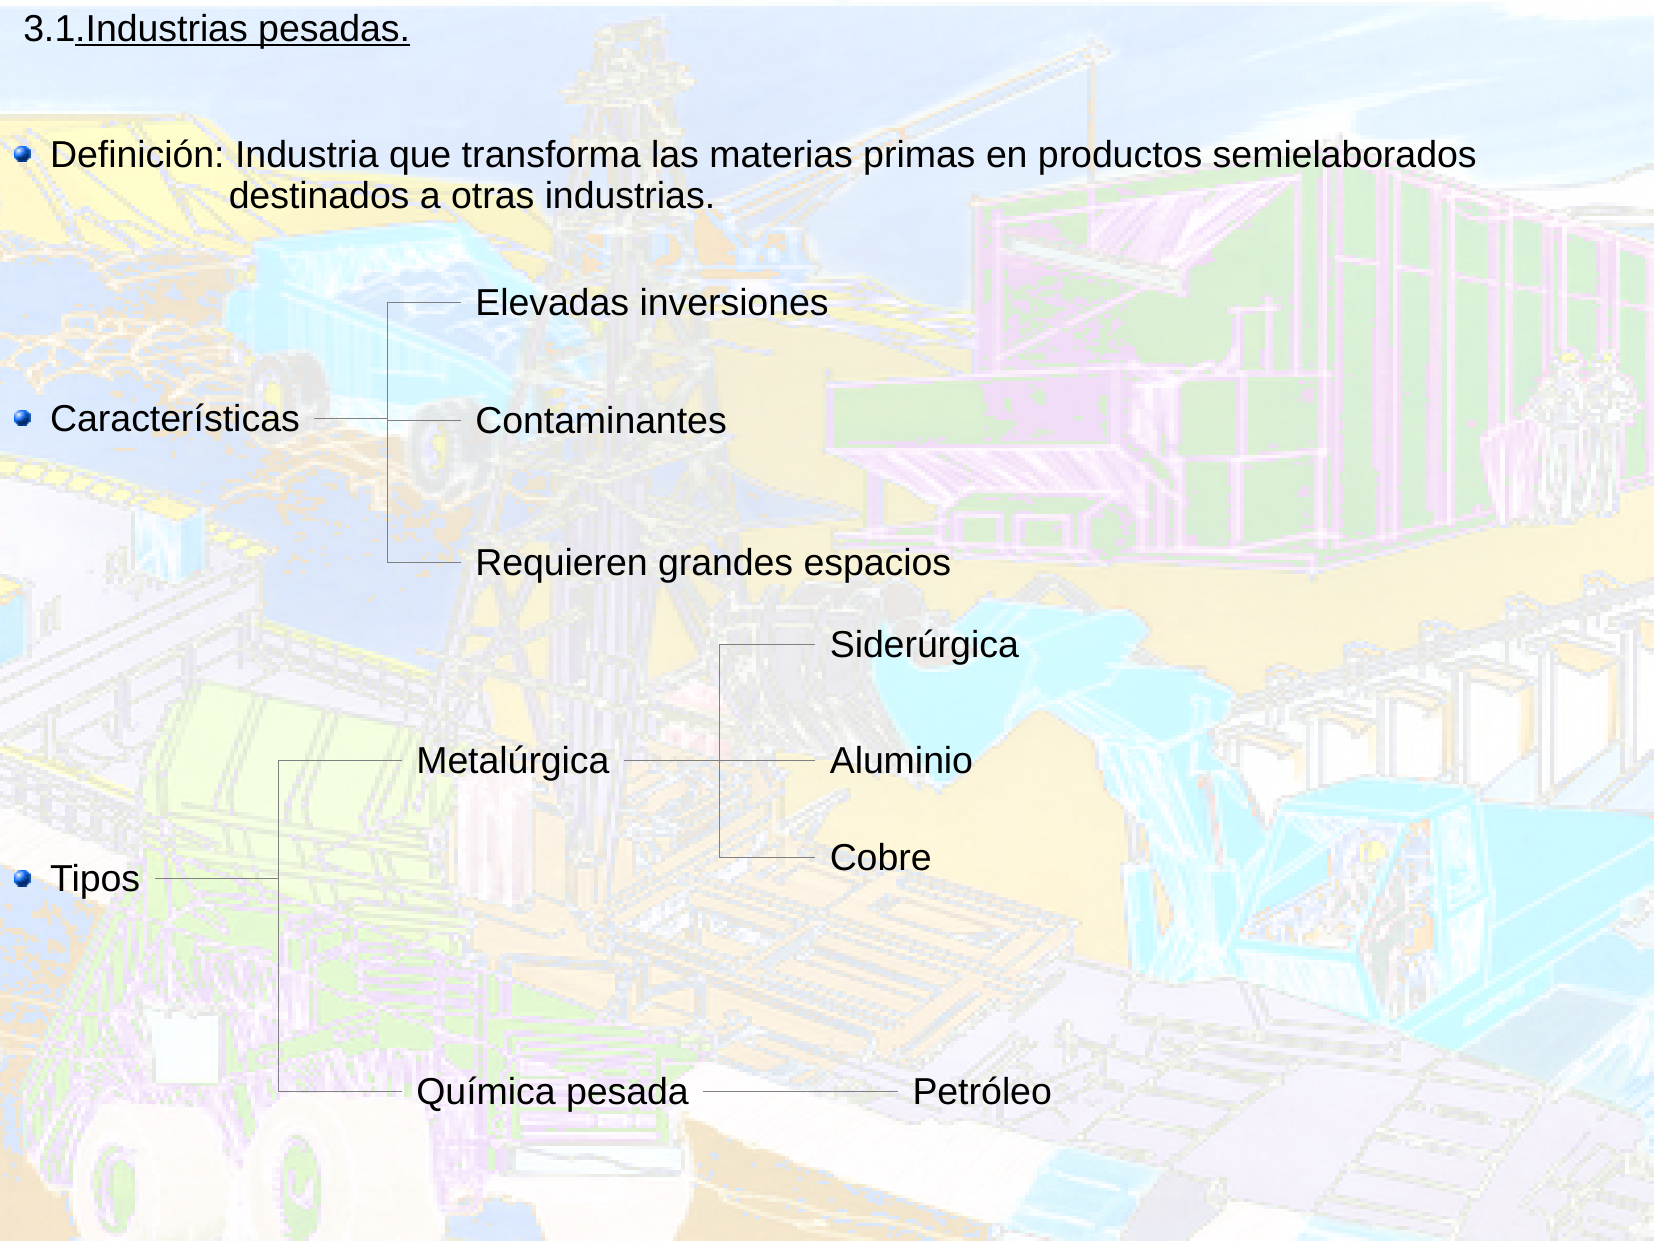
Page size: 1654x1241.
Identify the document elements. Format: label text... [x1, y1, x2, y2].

text_box Aluminio [814, 732, 988, 790]
text_box Tipos [0, 850, 156, 908]
text_box Elevadas inversiones [460, 273, 844, 331]
text_box Petróleo [897, 1062, 1067, 1120]
text_box Metalúrgica [401, 732, 625, 790]
text_box 3.1.Industrias pesadas. [8, 0, 426, 57]
text_box Definición: Industria que transforma las materias primas en productos semielaborados destinados a otras industrias. [0, 125, 1492, 225]
picture [0, 0, 1654, 1241]
text_box Características [0, 389, 315, 447]
text_box Siderúrgica [814, 616, 1034, 674]
text_box Cobre [814, 829, 947, 886]
text_box Química pesada [401, 1062, 704, 1120]
text_box Contaminantes [460, 392, 742, 449]
text_box Requieren grandes espacios [460, 533, 967, 591]
